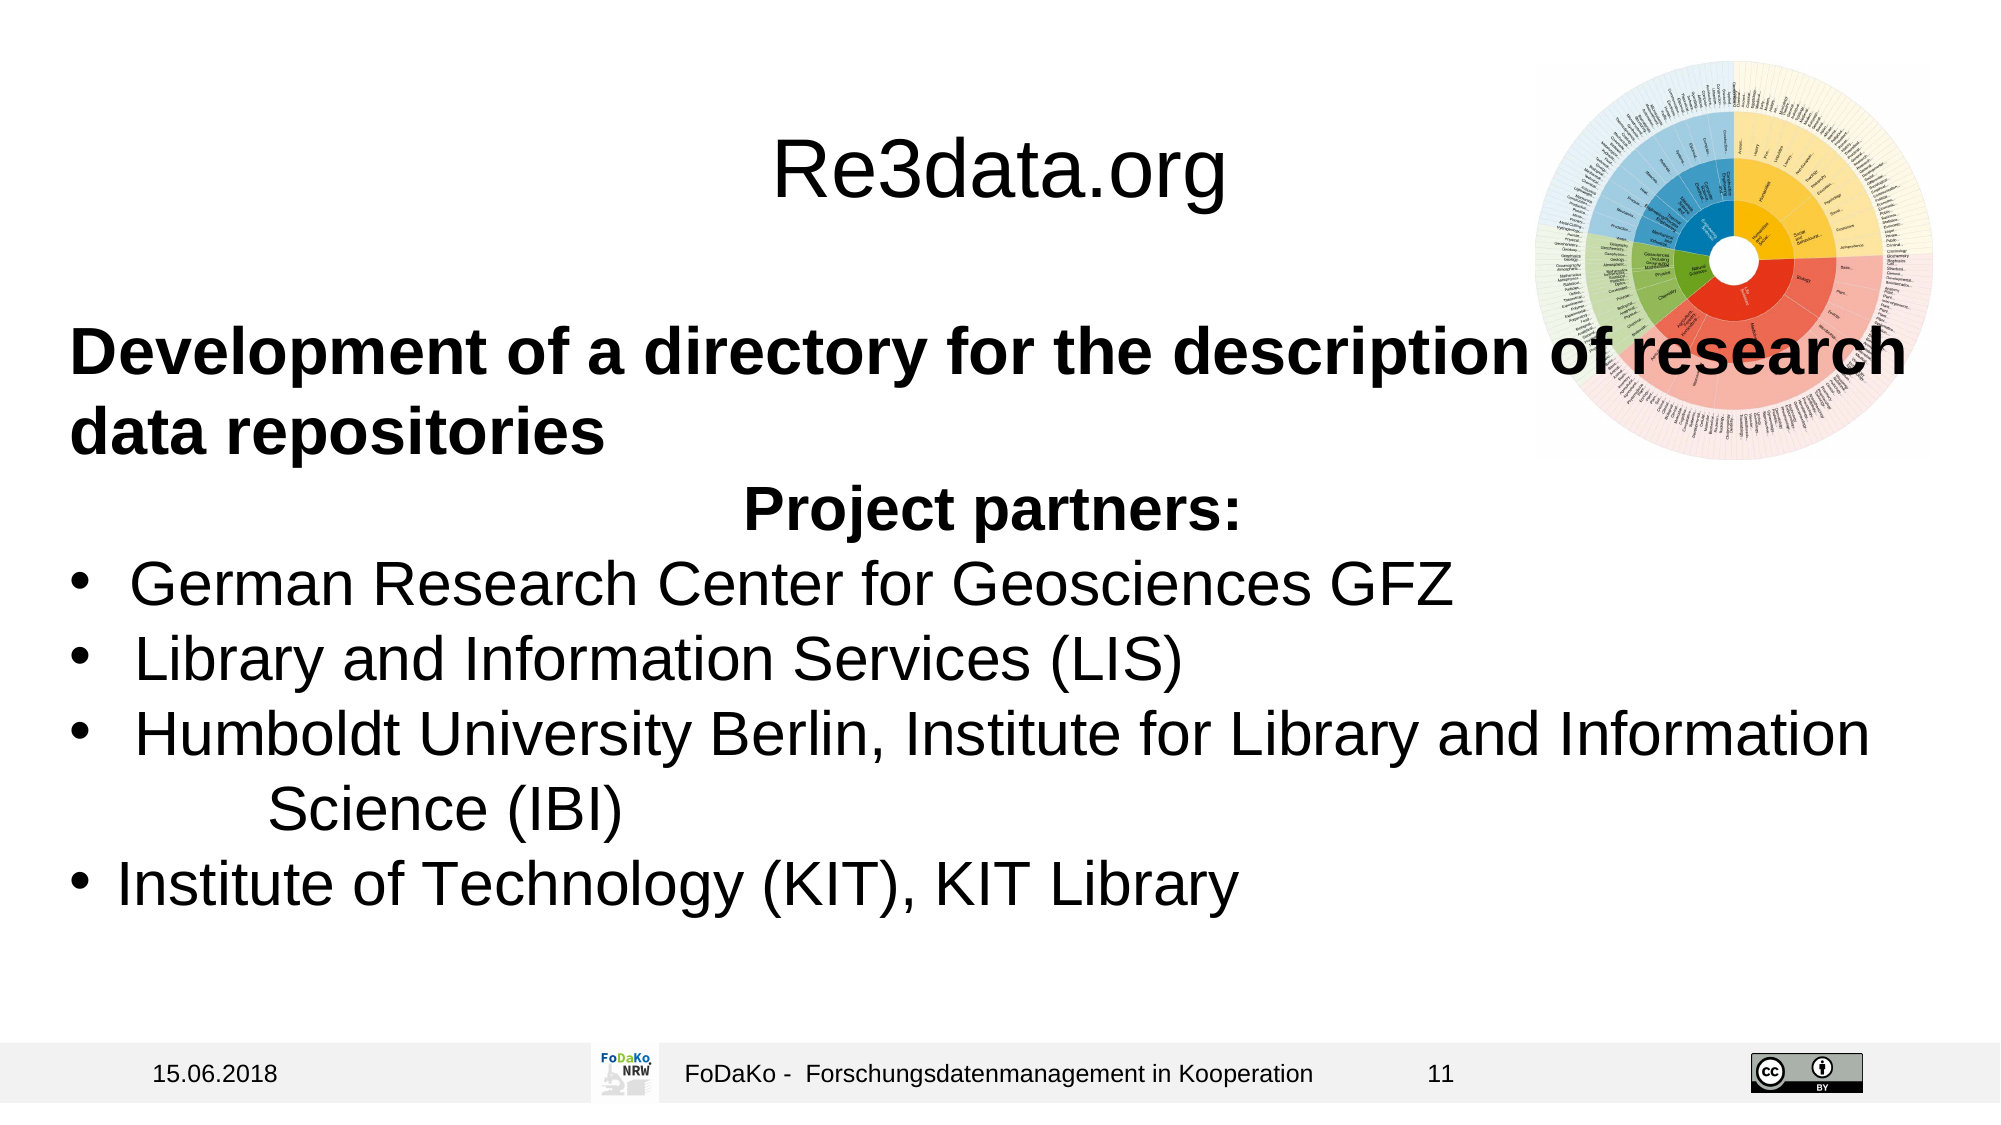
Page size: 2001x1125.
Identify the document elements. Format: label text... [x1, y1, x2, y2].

text_box Development of a directory for the description of research data repositories Project partners: German Research Center for Geosciences GFZ Library and Information Services (LIS) Humboldt University Berlin, Institute for Library and Information Science (IBI) Institute of Technology (KIT), KIT Library [55, 300, 1933, 925]
text_box FoDaKo - Forschungsdatenmanagement in Kooperation [662, 1042, 1338, 1103]
text_box 11 [1412, 1042, 1713, 1103]
text_box 15.06.2018 [137, 1042, 588, 1103]
picture [1535, 61, 1933, 300]
title Re3data.org [137, 90, 1863, 251]
